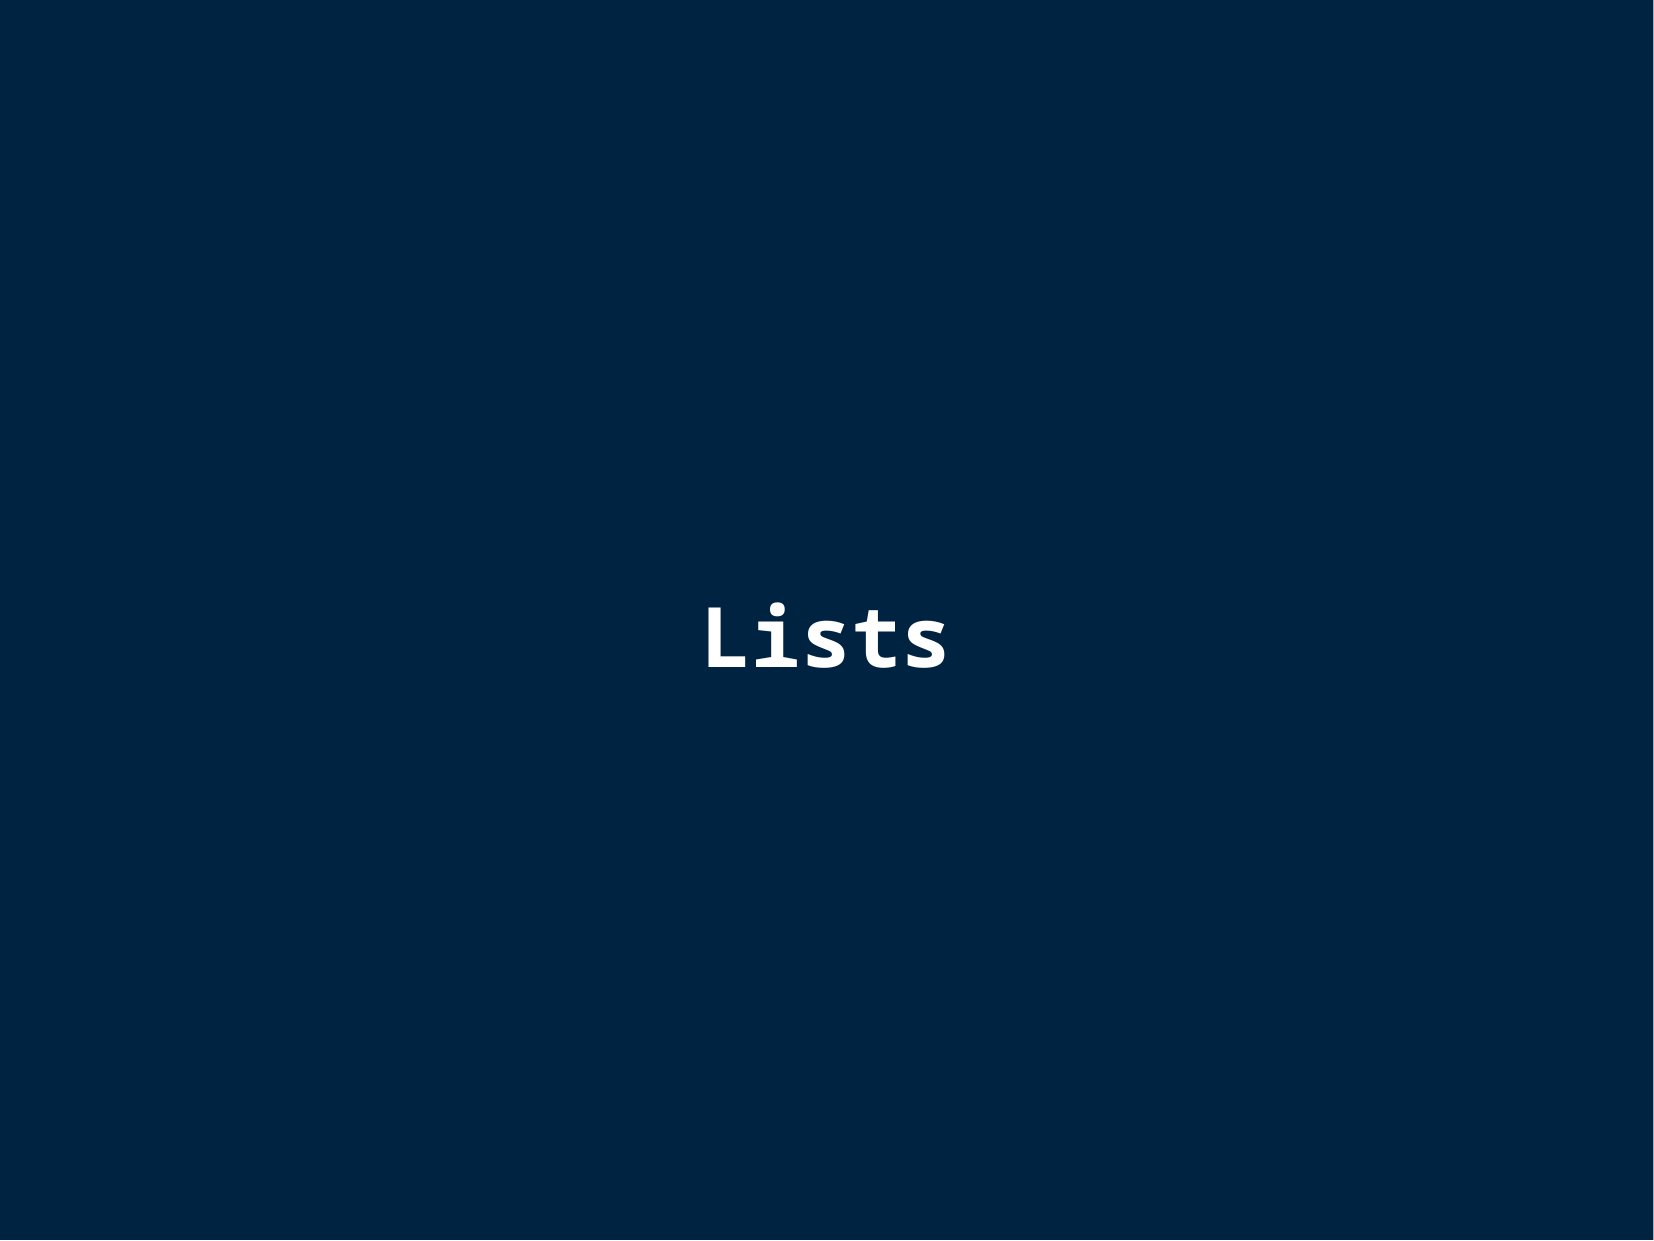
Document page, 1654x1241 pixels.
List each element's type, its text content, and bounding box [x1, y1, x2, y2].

text_box Lists [261, 571, 1393, 670]
